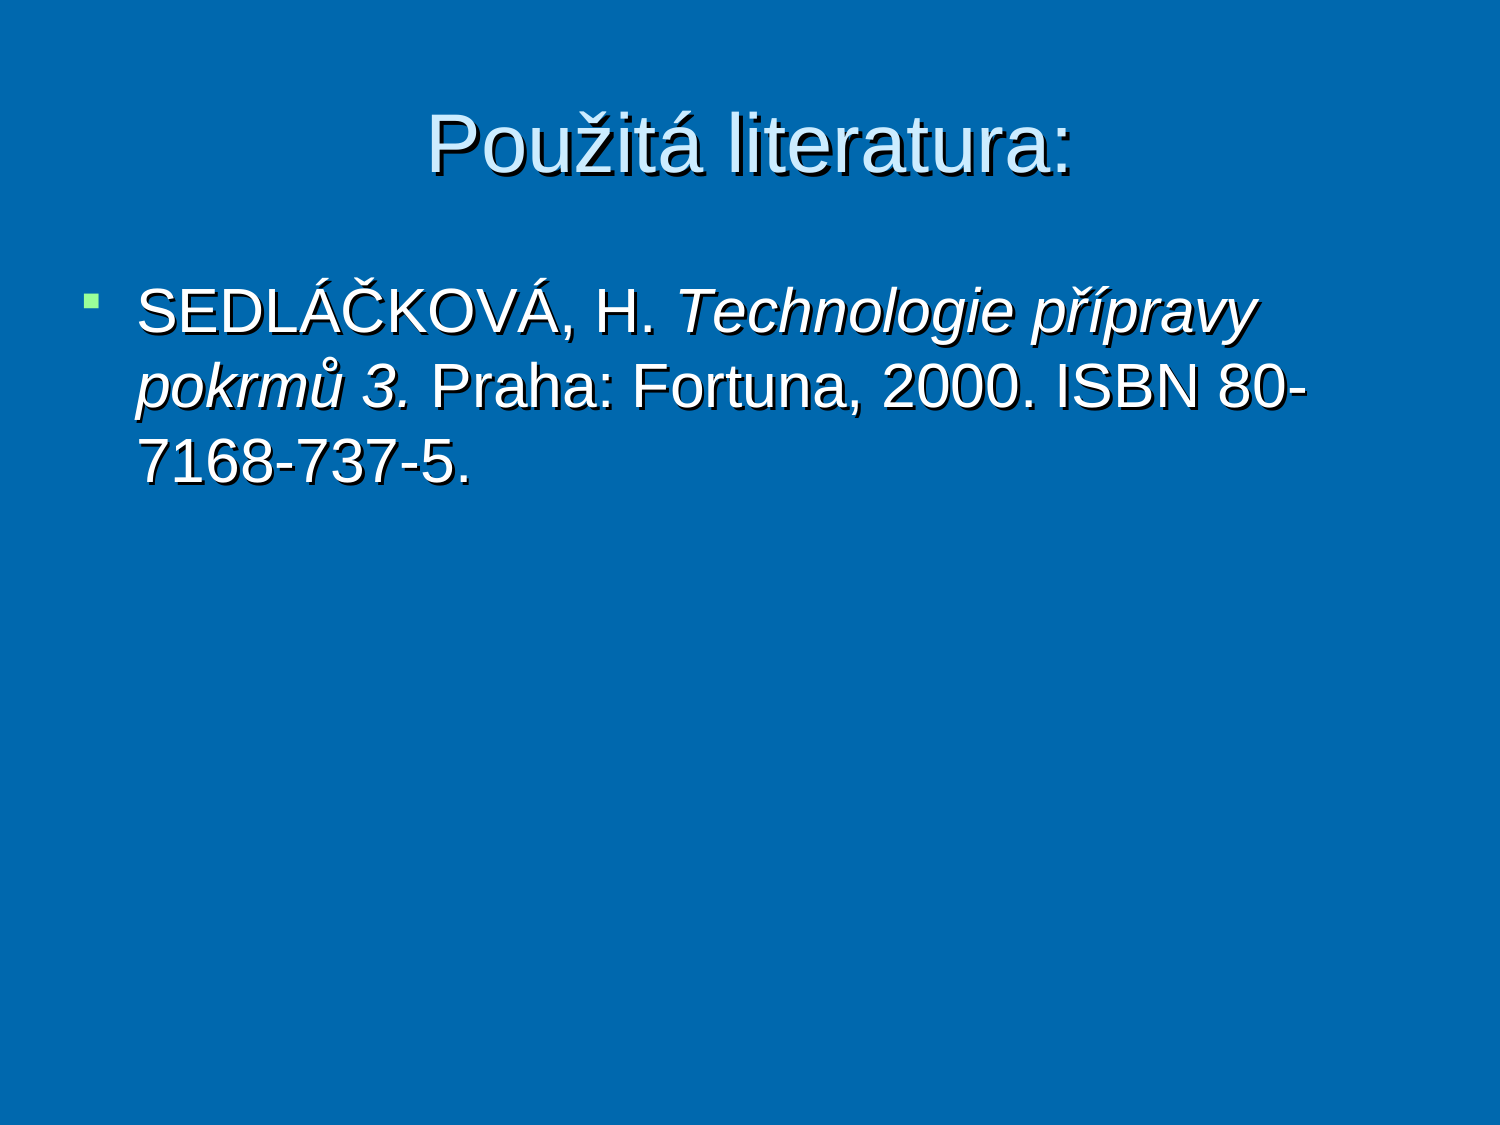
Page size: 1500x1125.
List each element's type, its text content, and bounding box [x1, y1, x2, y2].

title Použitá literatura: [75, 45, 1426, 233]
list SEDLÁČKOVÁ, H. Technologie přípravy pokrmů 3. Praha: Fortuna, 2000. ISBN 80-7168-737-5. [64, 262, 1436, 1006]
